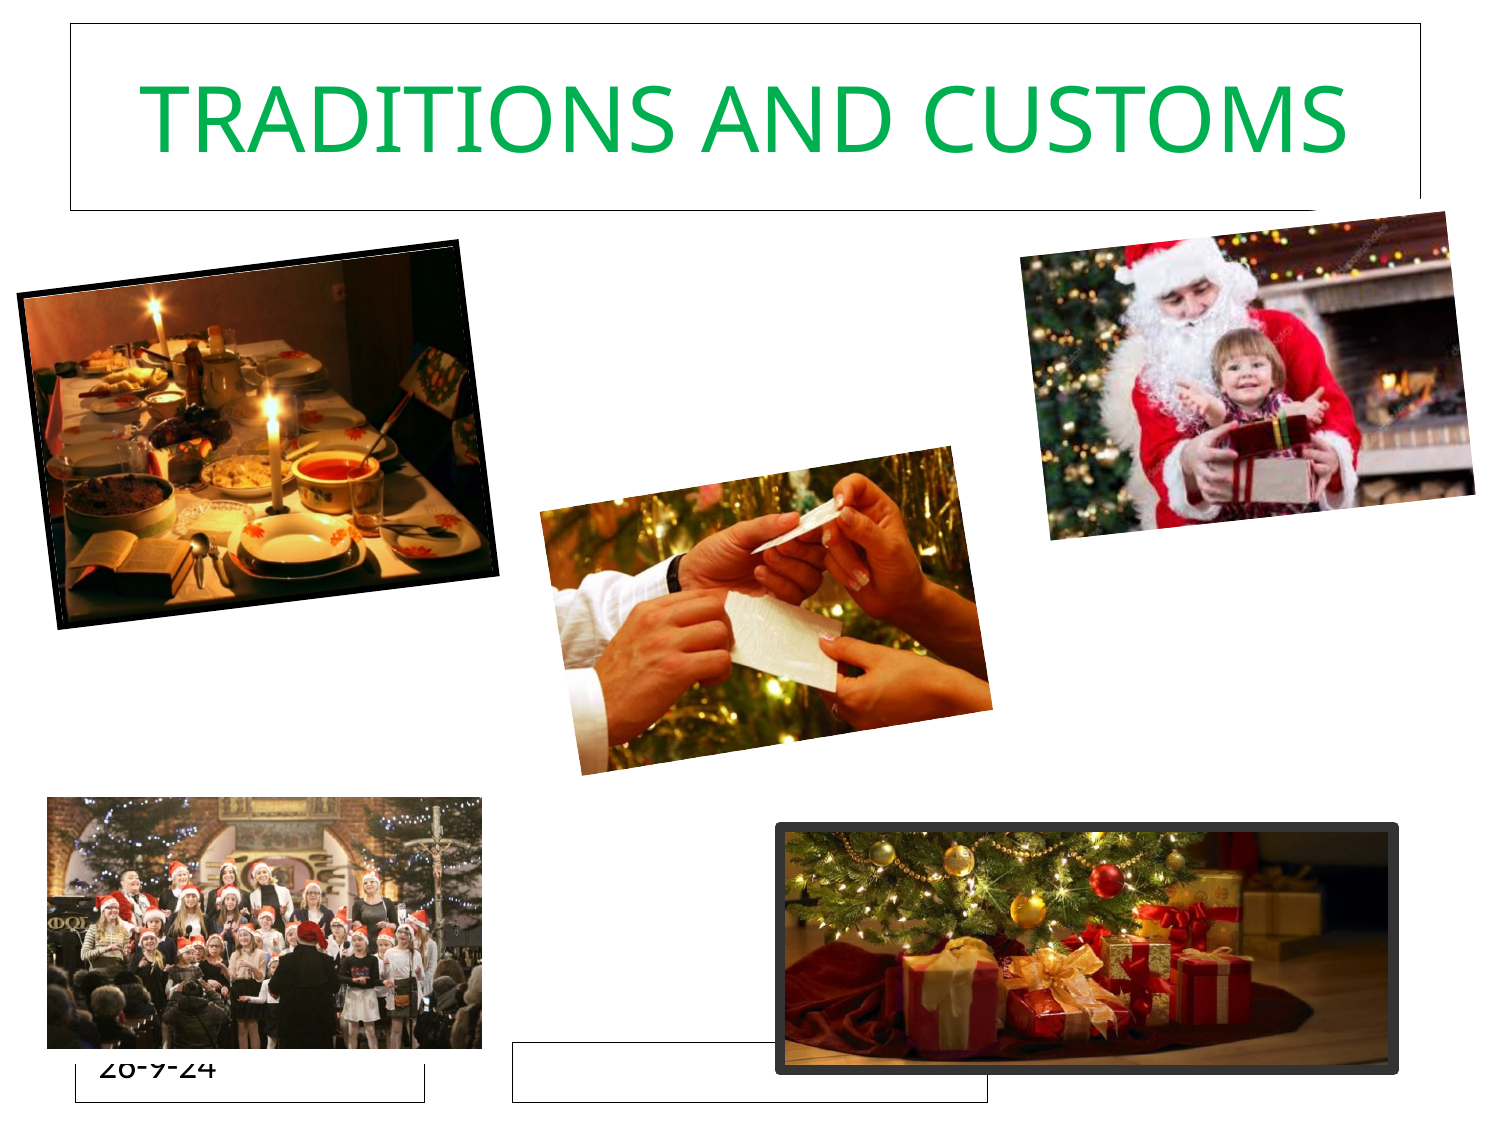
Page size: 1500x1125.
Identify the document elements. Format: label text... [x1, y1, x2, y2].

picture [539, 445, 993, 776]
picture [46, 796, 483, 1050]
picture [23, 246, 493, 624]
title TRADITIONS AND CUSTOMS [70, 23, 1421, 211]
picture [1019, 211, 1476, 541]
picture [785, 832, 1389, 1066]
